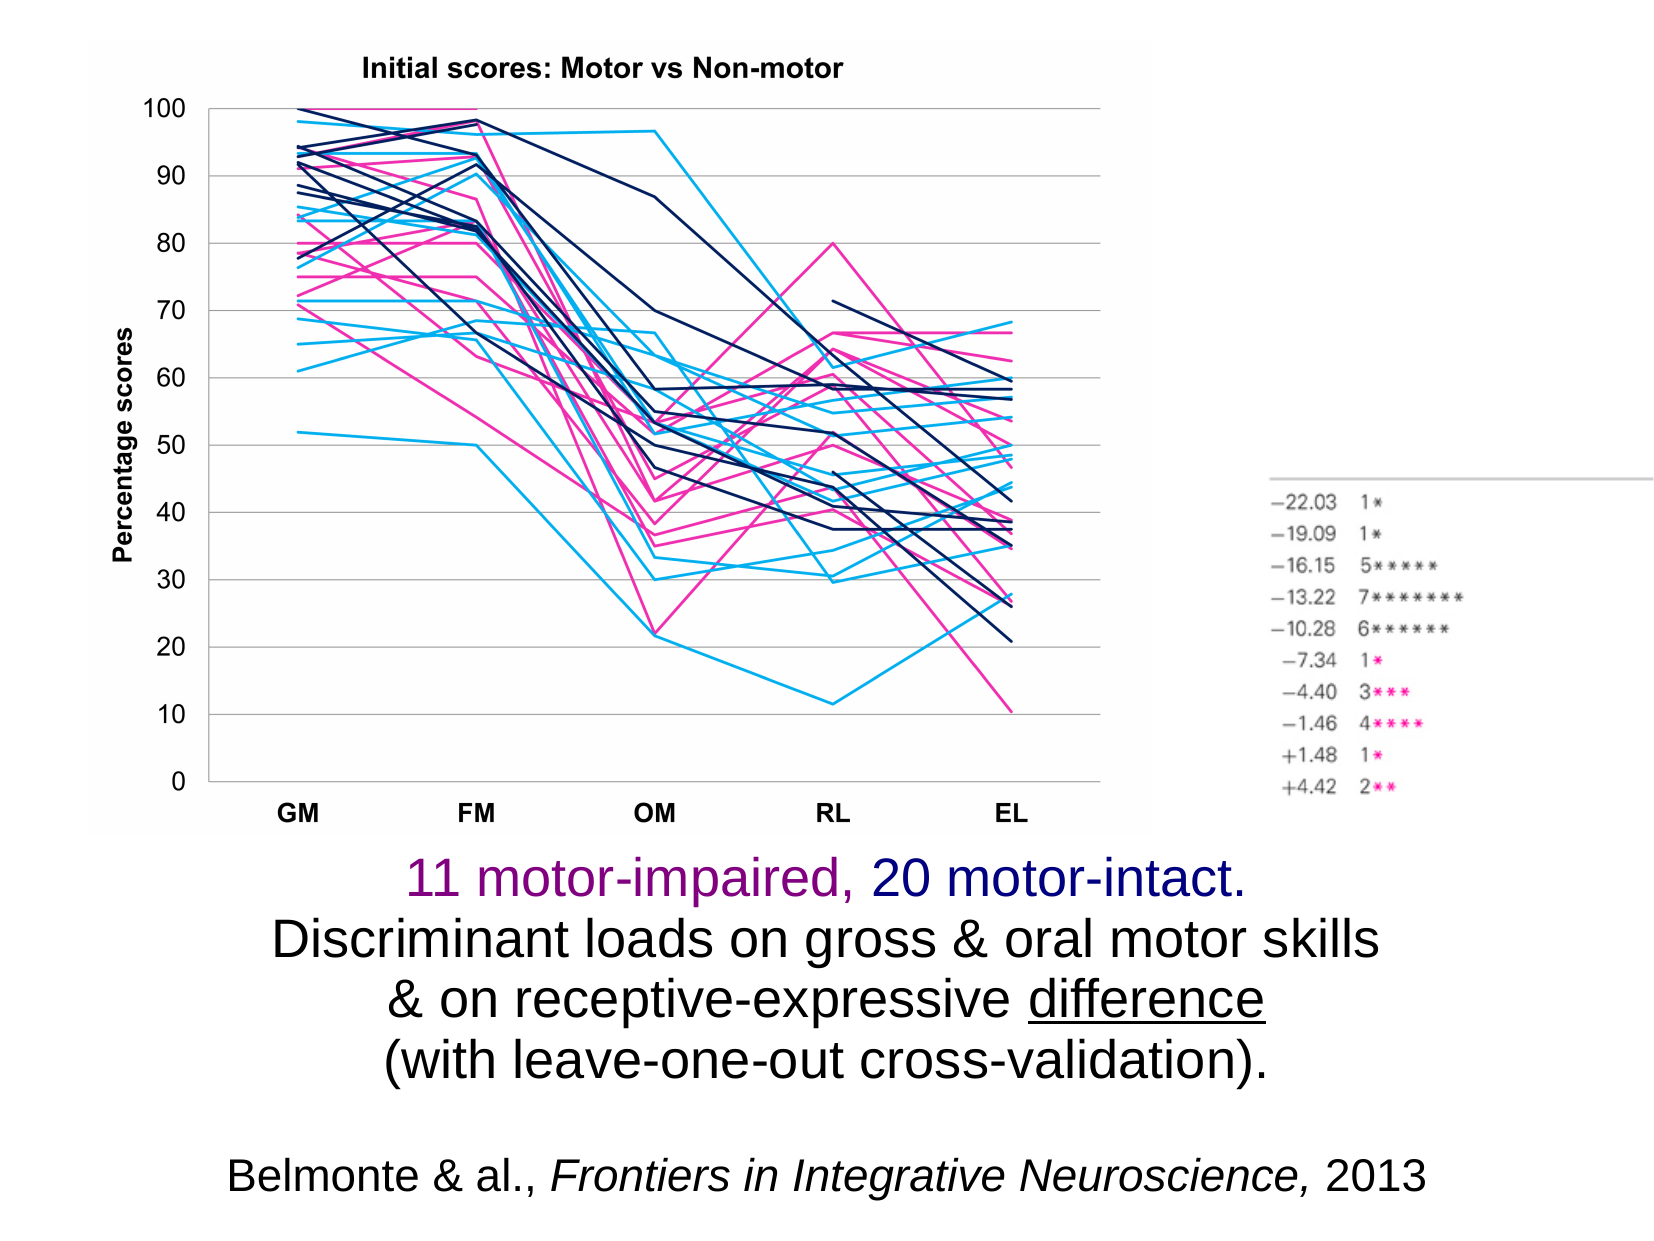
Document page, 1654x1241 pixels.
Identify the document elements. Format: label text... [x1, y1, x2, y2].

picture [88, 39, 1152, 837]
picture [1267, 476, 1654, 798]
title 11 motor-impaired, 20 motor-intact. Discriminant loads on gross & oral motor skills & on receptive-expressive difference (with leave-one-out cross-validation). Belmonte & al., Frontiers in Integrative Neuroscience, 2013 [0, 834, 1654, 1215]
